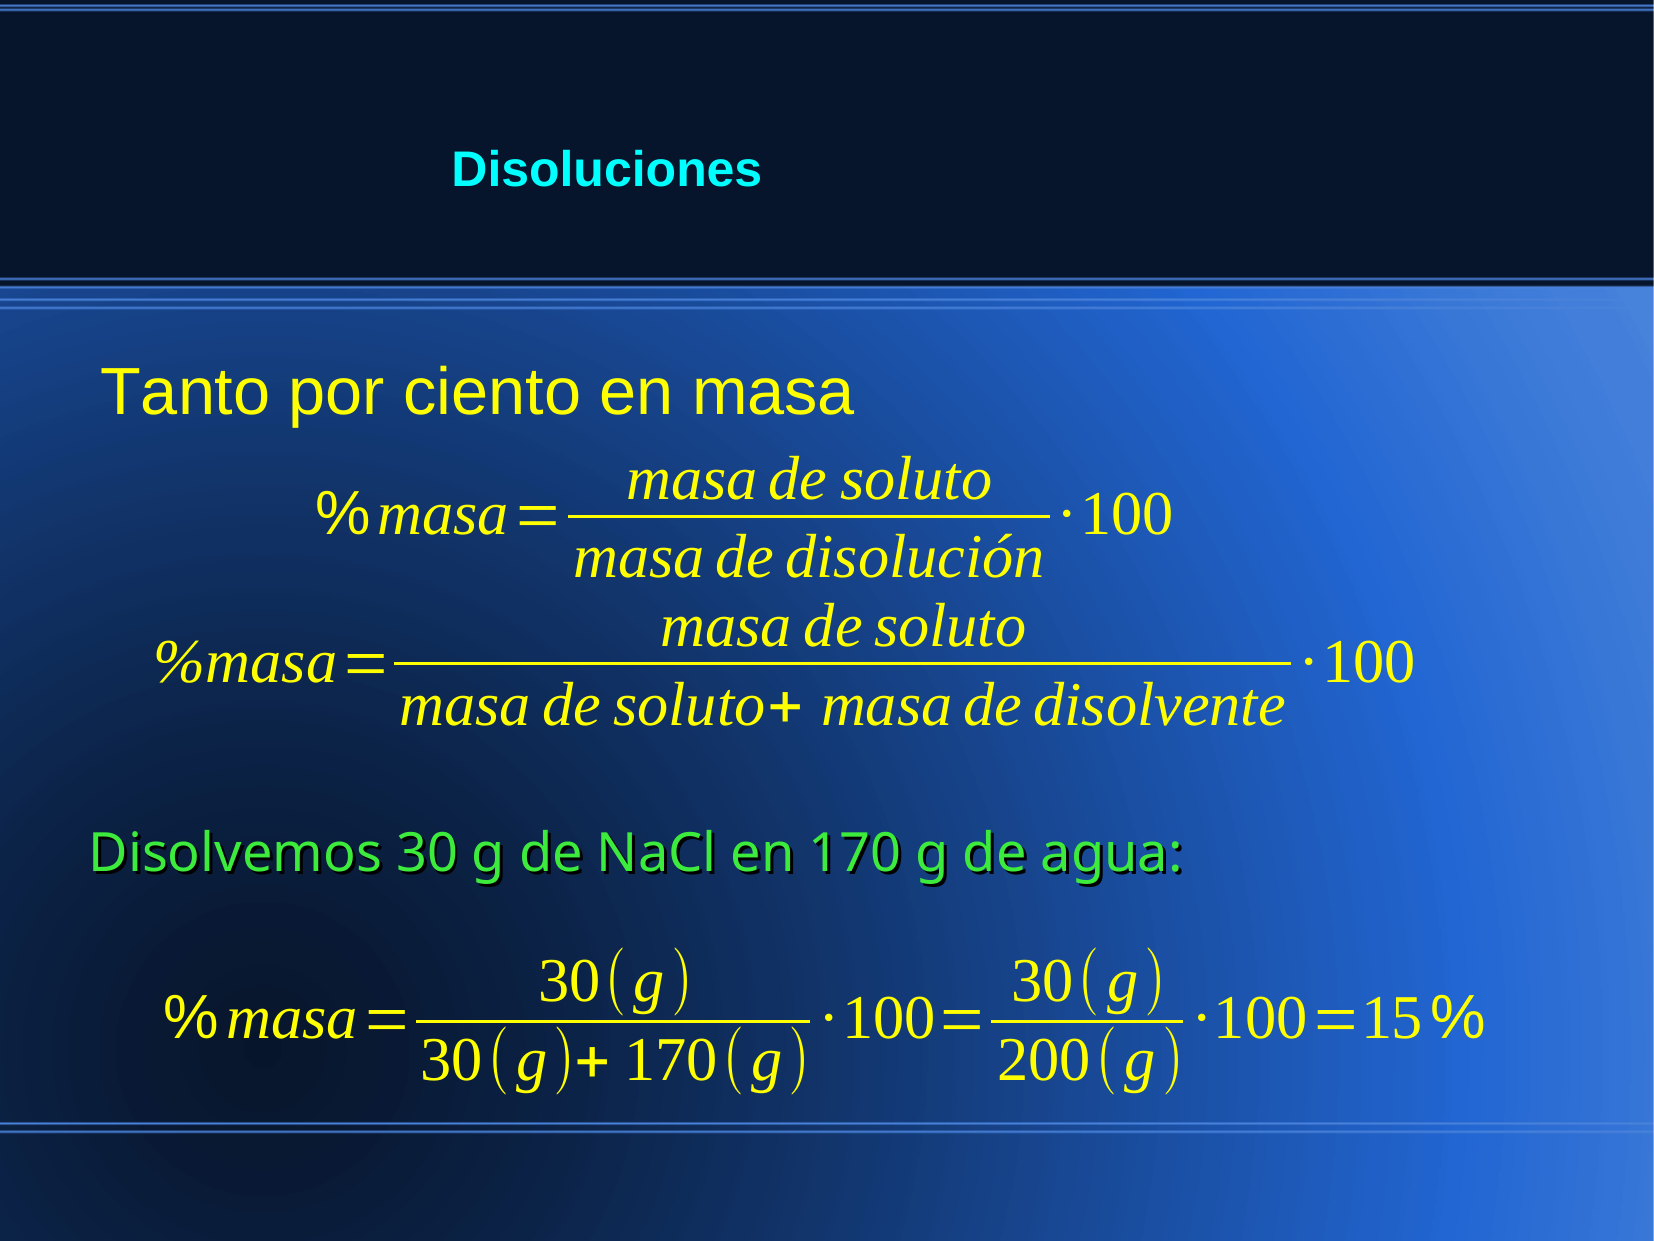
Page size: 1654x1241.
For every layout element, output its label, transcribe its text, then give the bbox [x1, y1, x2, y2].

text_box Disolvemos 30 g de NaCl en 170 g de agua: [88, 813, 1536, 887]
list Tanto por ciento en masa [29, 354, 1565, 462]
picture [0, 0, 1654, 1241]
chart [157, 944, 1492, 1097]
title Disoluciones [32, 118, 1182, 220]
chart [147, 442, 1424, 739]
